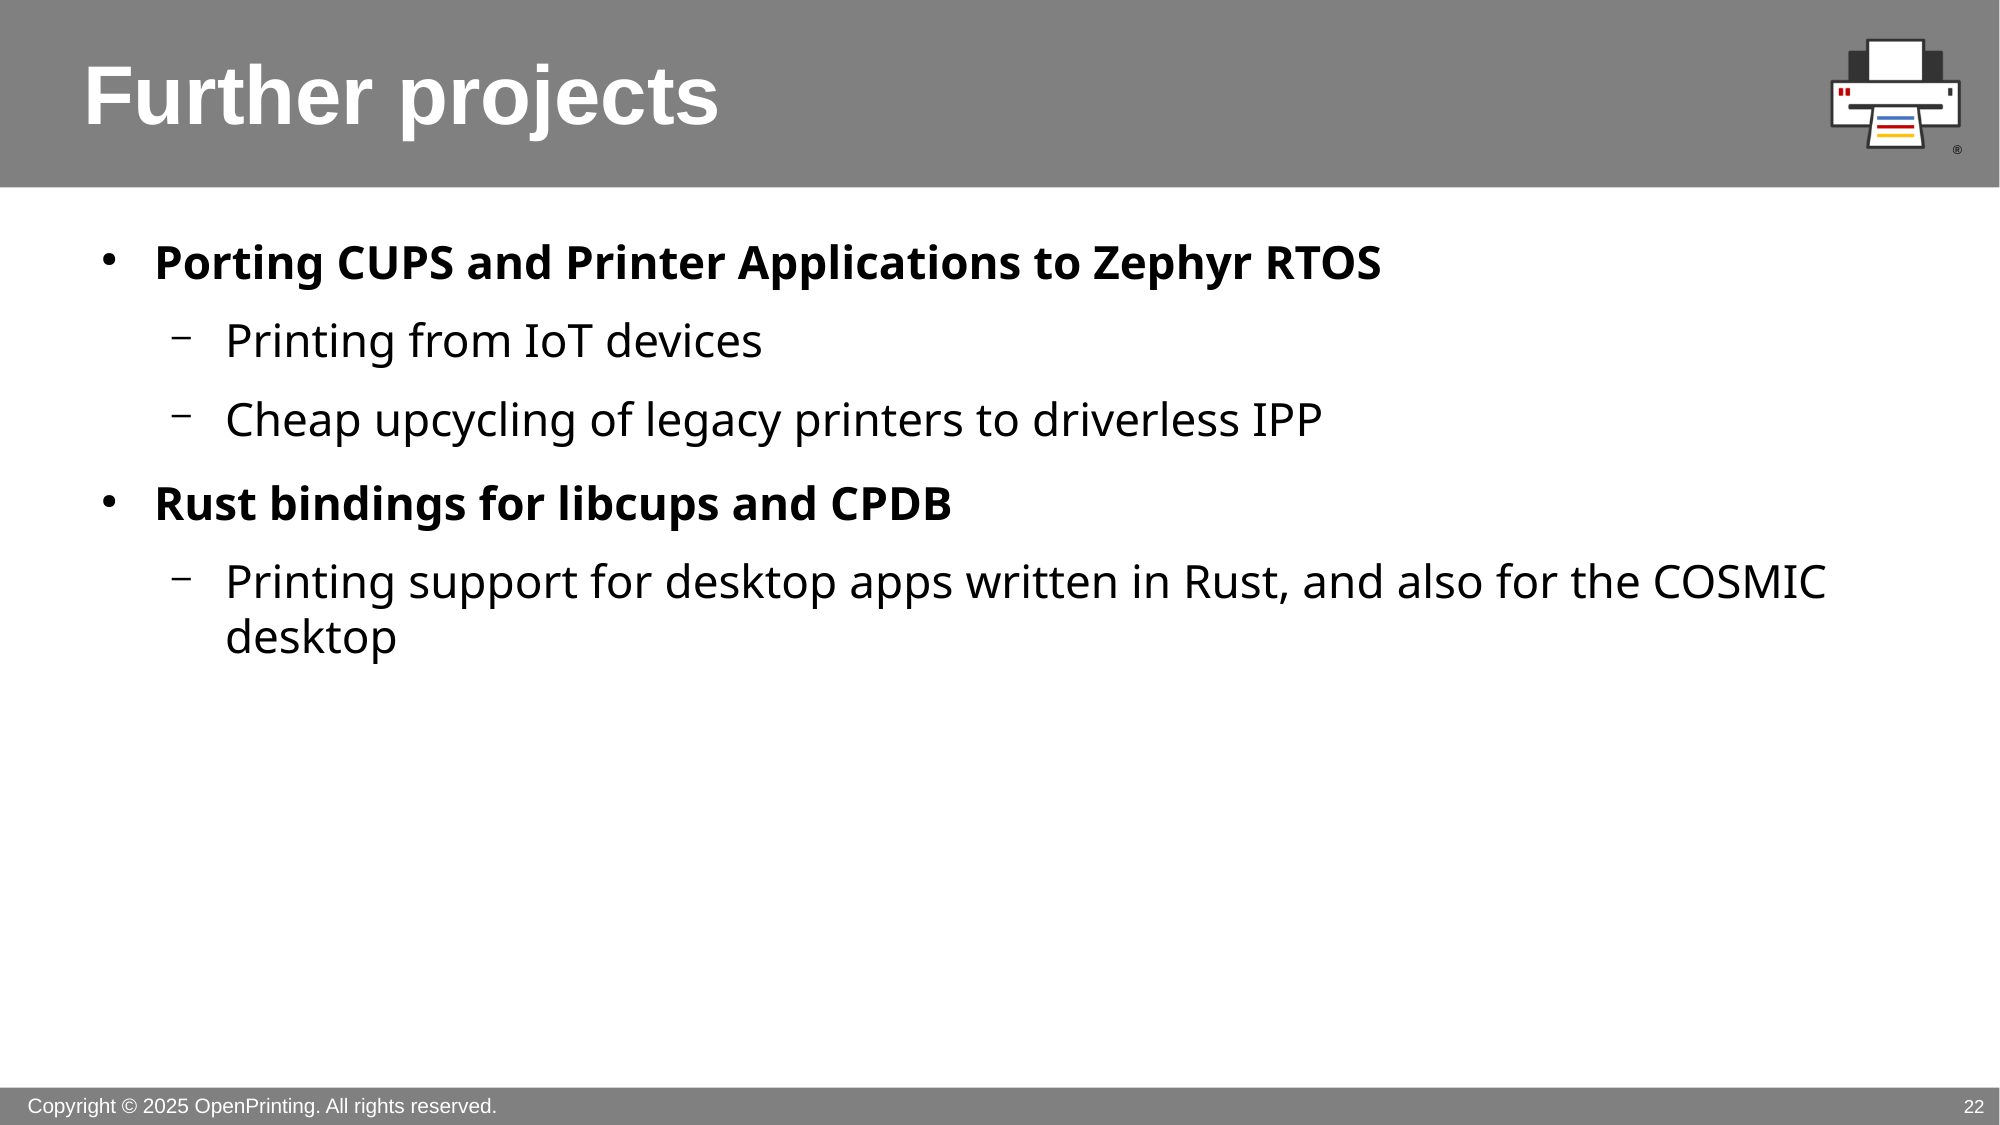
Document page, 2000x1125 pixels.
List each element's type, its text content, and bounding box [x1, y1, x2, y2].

picture [1825, 33, 1966, 154]
title Further projects [75, 7, 1786, 175]
list Porting CUPS and Printer Applications to Zephyr RTOS Printing from IoT devices Cheap upcycling of legacy printers to driverless IPP Rust bindings for libcups and CPDB Printing support for desktop apps written in Rust, and also for the COSMIC desktop [75, 224, 1936, 1067]
